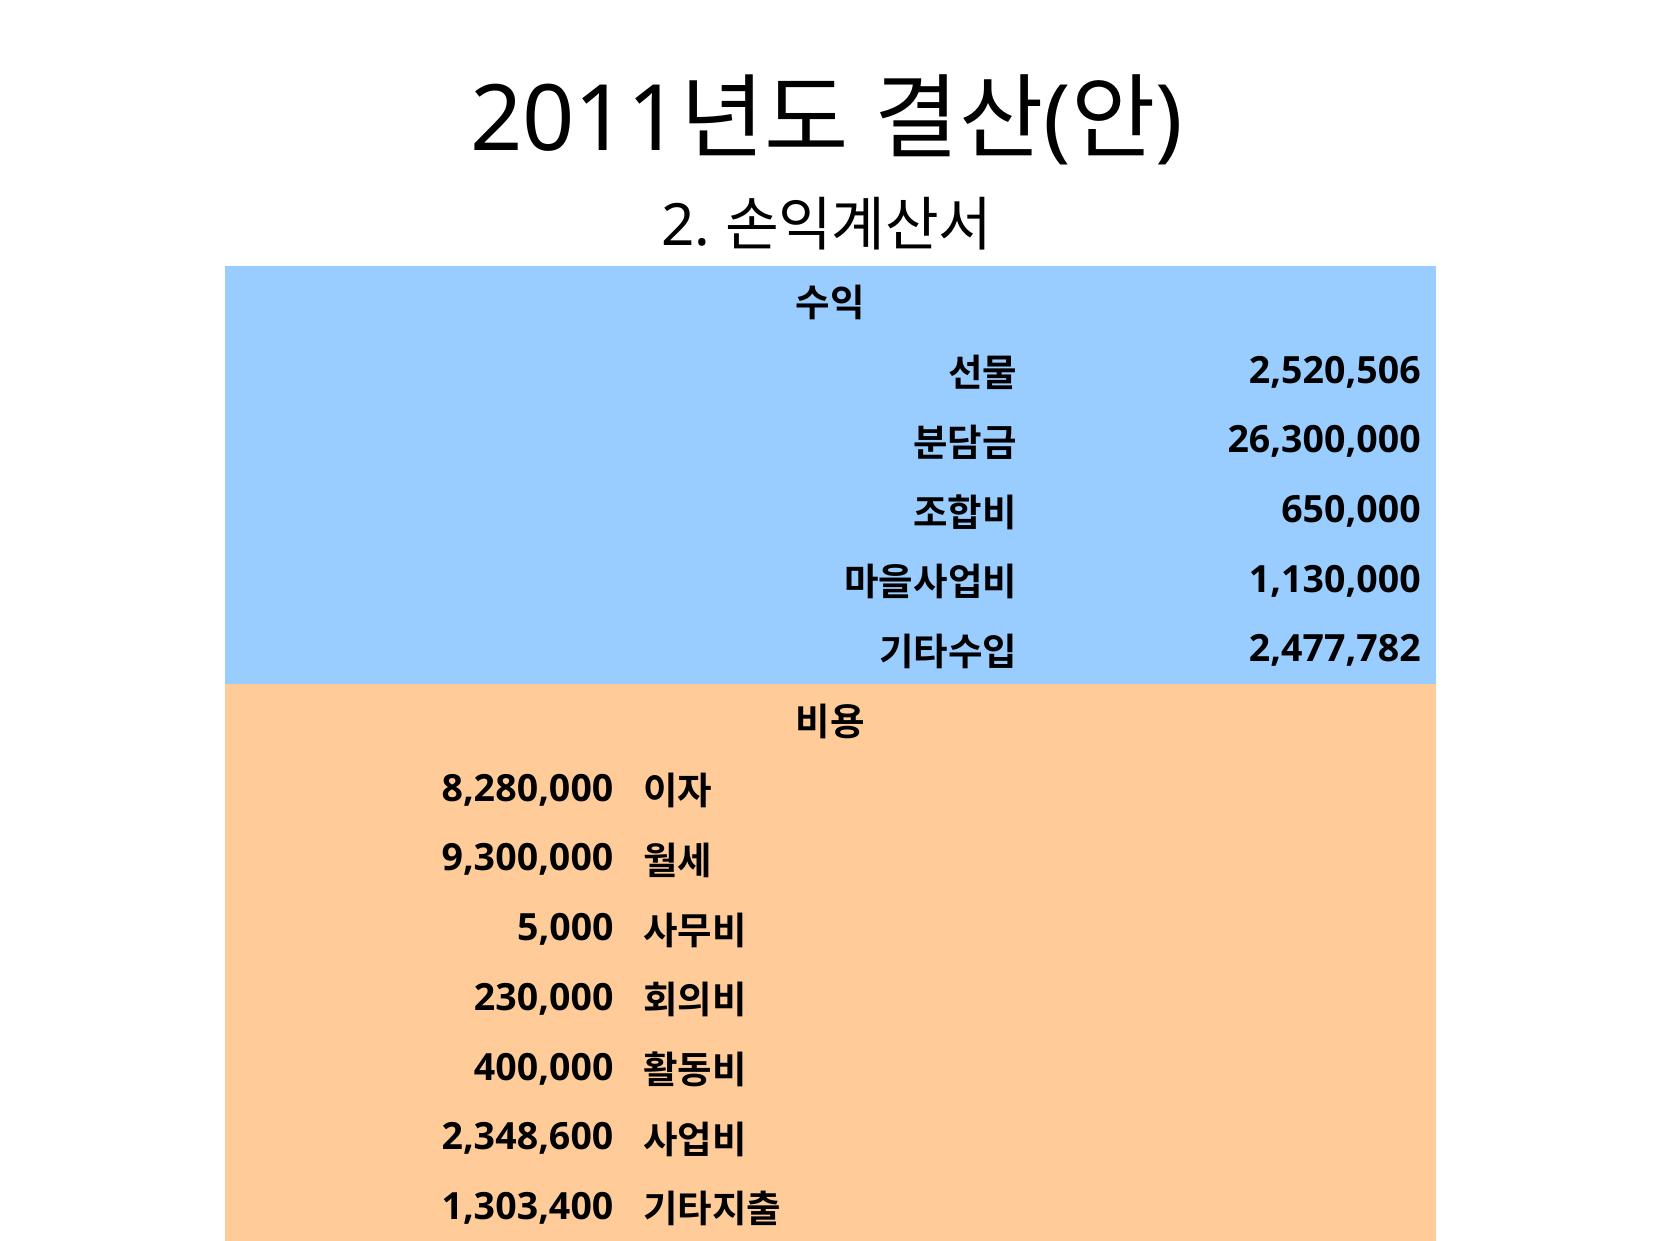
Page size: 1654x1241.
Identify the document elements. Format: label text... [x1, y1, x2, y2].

table_cell 400,000 [225, 1032, 628, 1102]
table_cell [225, 405, 628, 475]
table_cell 월세 [628, 823, 1032, 893]
table_cell 기타수입 [628, 614, 1032, 684]
table_cell [1032, 754, 1436, 823]
table_cell [225, 544, 628, 614]
table_cell [225, 614, 628, 684]
table_cell 2,477,782 [1032, 614, 1436, 684]
table_cell 이자 [628, 754, 1032, 823]
table_cell [1032, 1032, 1436, 1102]
table_cell 비용 [628, 684, 1032, 754]
table_cell [1032, 823, 1436, 893]
table_cell 사업비 [628, 1102, 1032, 1172]
table_cell 5,000 [225, 893, 628, 963]
table_cell 선물 [628, 335, 1032, 405]
table_cell 26,300,000 [1032, 405, 1436, 475]
table_cell 230,000 [225, 963, 628, 1032]
table_cell [225, 335, 628, 405]
table_cell 8,280,000 [225, 754, 628, 823]
table_cell [1032, 684, 1436, 754]
table_cell 조합비 [628, 475, 1032, 544]
table_cell 2,520,506 [1032, 335, 1436, 405]
table_cell 분담금 [628, 405, 1032, 475]
table_header 수익 [628, 266, 1032, 335]
table_cell [225, 475, 628, 544]
table_cell 1,130,000 [1032, 544, 1436, 614]
table_header [225, 266, 628, 335]
table_header [1032, 266, 1436, 335]
table_cell 650,000 [1032, 475, 1436, 544]
table_cell 회의비 [628, 963, 1032, 1032]
table_cell 1,303,400 [225, 1172, 628, 1241]
table_cell 활동비 [628, 1032, 1032, 1102]
table_cell 9,300,000 [225, 823, 628, 893]
table_cell 사무비 [628, 893, 1032, 963]
table_cell 마을사업비 [628, 544, 1032, 614]
title 2011년도 결산(안) 2. 손익계산서 [82, 49, 1571, 257]
table_cell [1032, 1102, 1436, 1172]
table_cell [1032, 963, 1436, 1032]
table_cell 2,348,600 [225, 1102, 628, 1172]
table_cell [1032, 1172, 1436, 1241]
table_cell [1032, 893, 1436, 963]
table_cell [225, 684, 628, 754]
table_cell 기타지출 [628, 1172, 1032, 1241]
